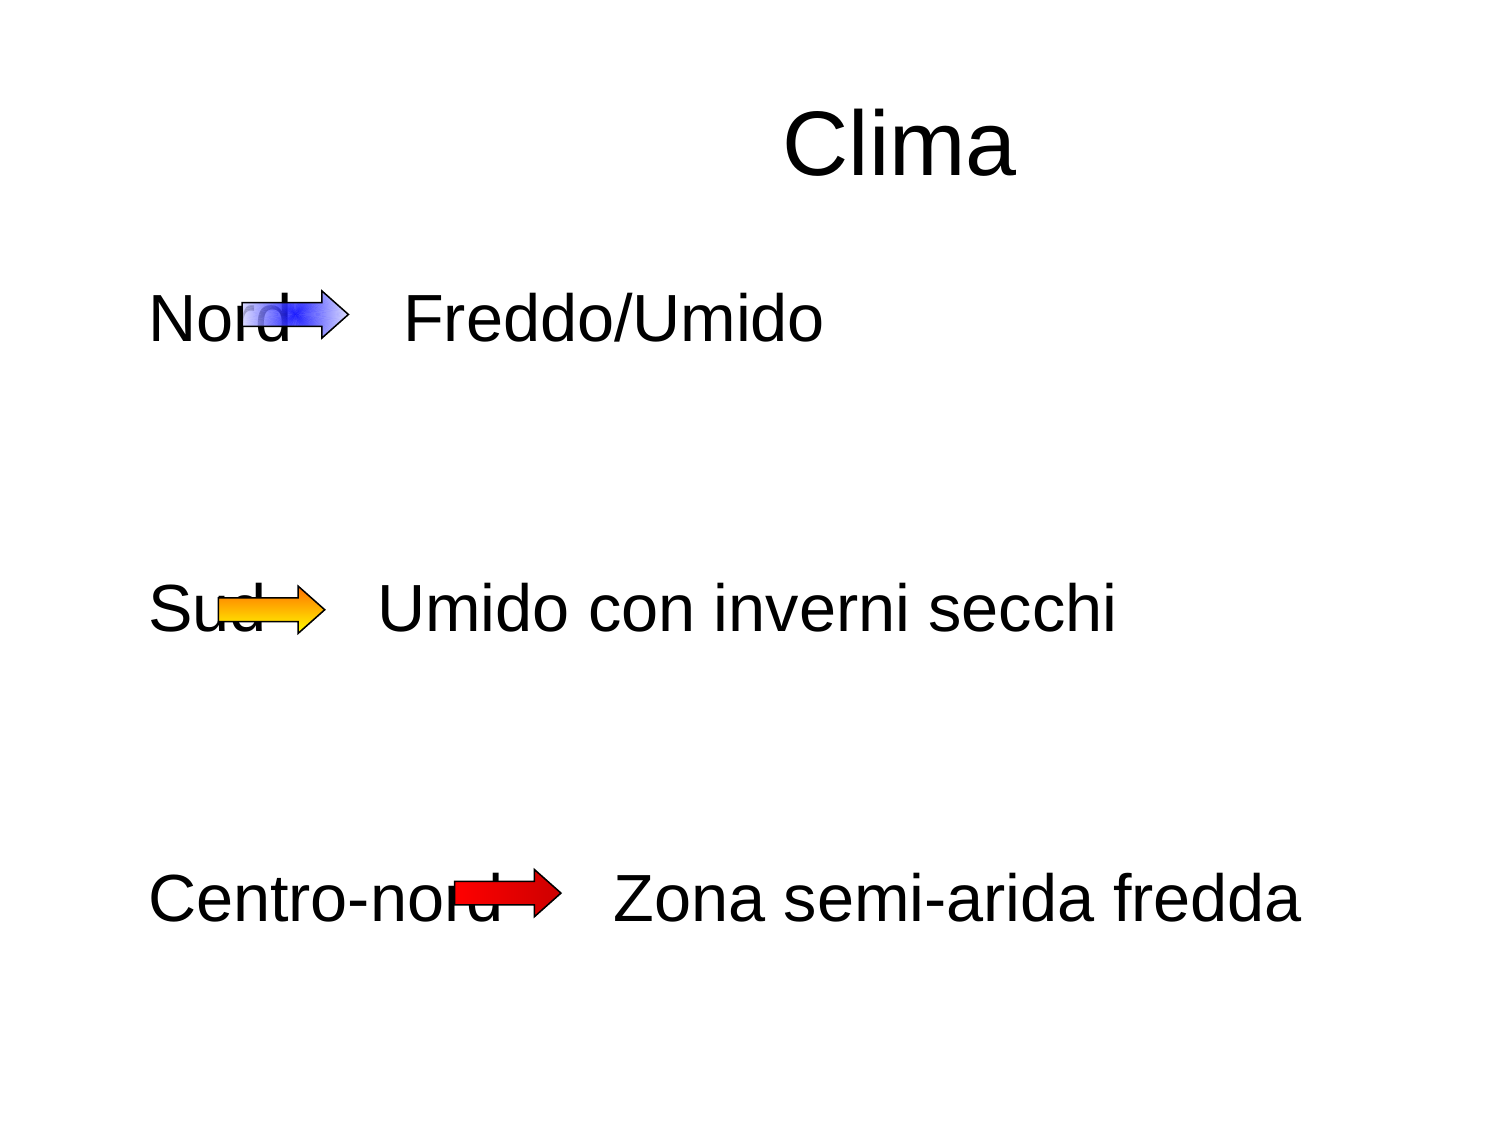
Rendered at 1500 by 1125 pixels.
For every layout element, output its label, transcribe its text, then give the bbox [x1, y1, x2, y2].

list Nord Freddo/Umido Sud Umido con inverni secchi Centro-nord Zona semi-arida fredda [76, 267, 1427, 1010]
text_box [218, 586, 325, 634]
text_box [242, 290, 349, 339]
title Clima [75, 45, 1426, 233]
text_box [454, 869, 561, 917]
